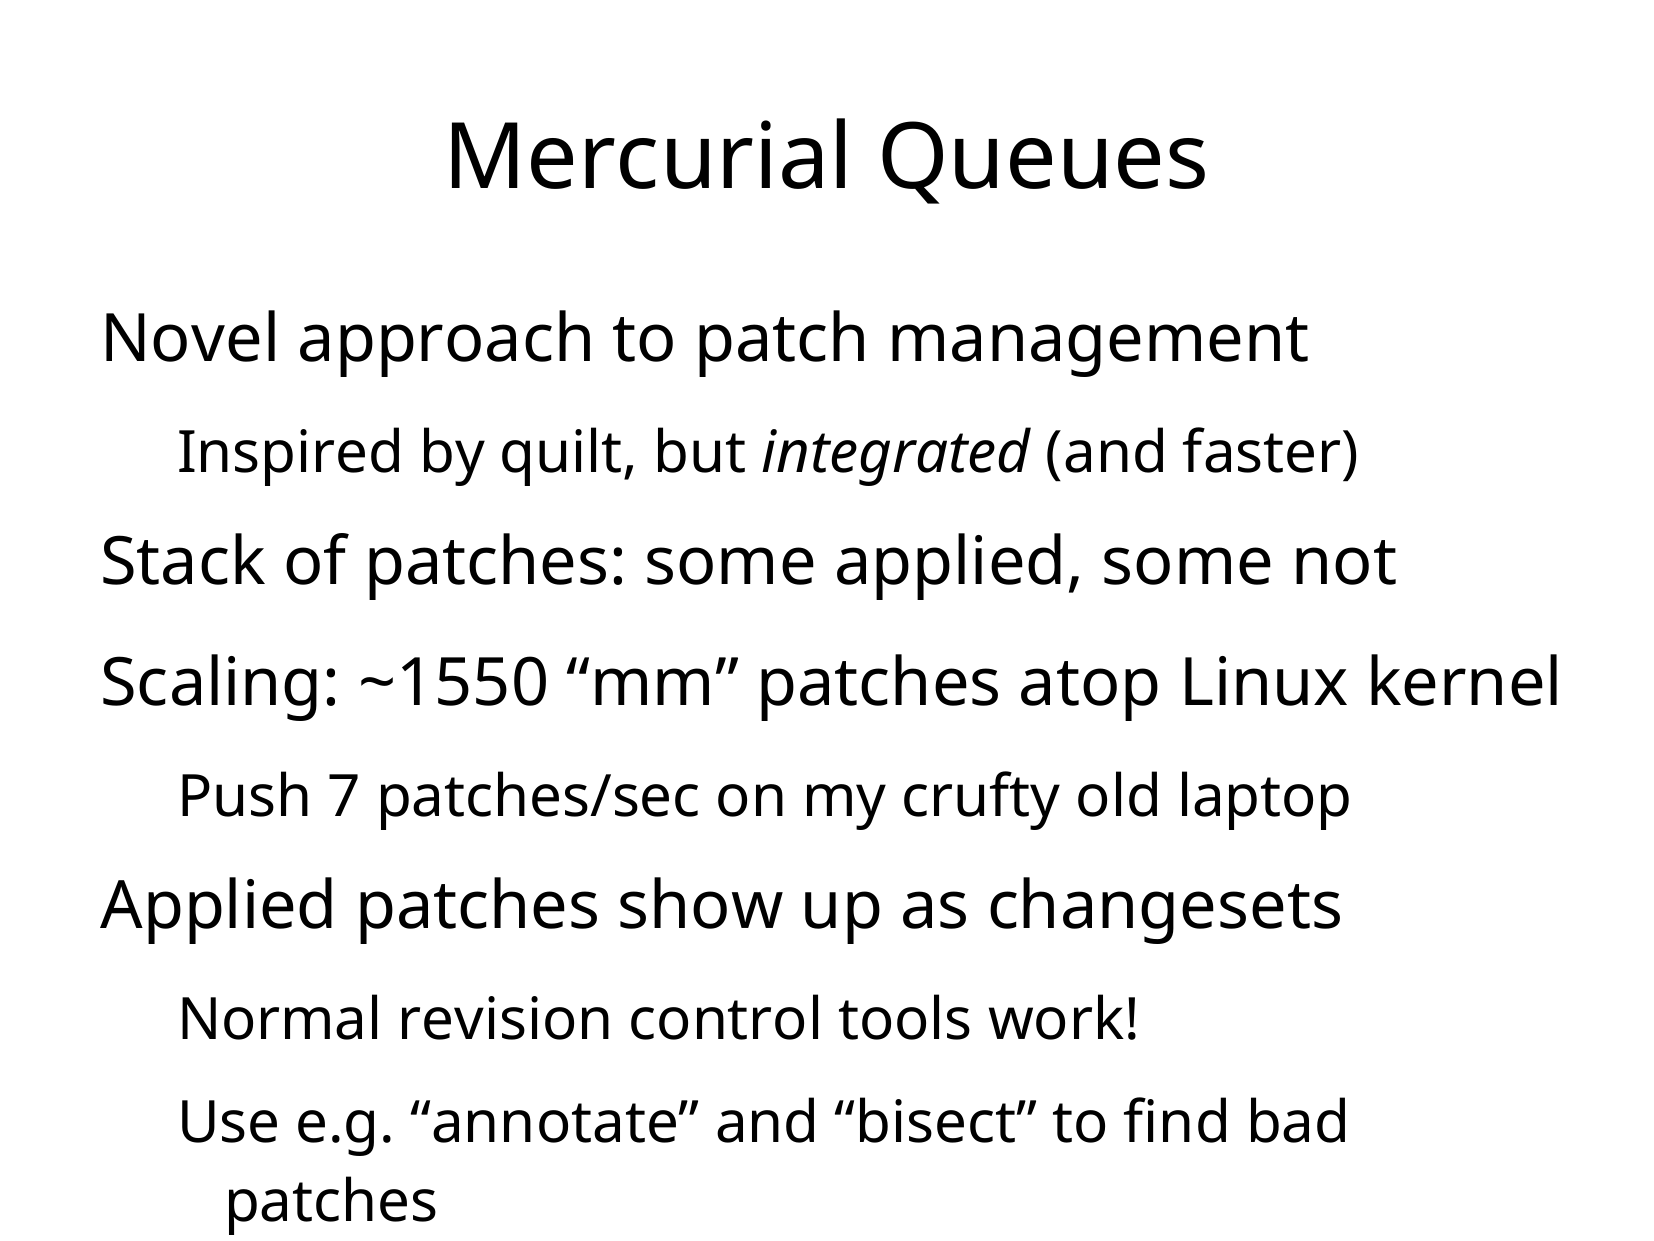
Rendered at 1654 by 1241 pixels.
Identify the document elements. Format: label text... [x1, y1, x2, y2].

title Mercurial Queues [82, 49, 1571, 257]
list Novel approach to patch management Inspired by quilt, but integrated (and faster) Stack of patches: some applied, some not Scaling: ~1550 “mm” patches atop Linux kernel Push 7 patches/sec on my crufty old laptop Applied patches show up as changesets Normal revision control tools work! Use e.g. “annotate” and “bisect” to find bad patches [82, 290, 1571, 1109]
